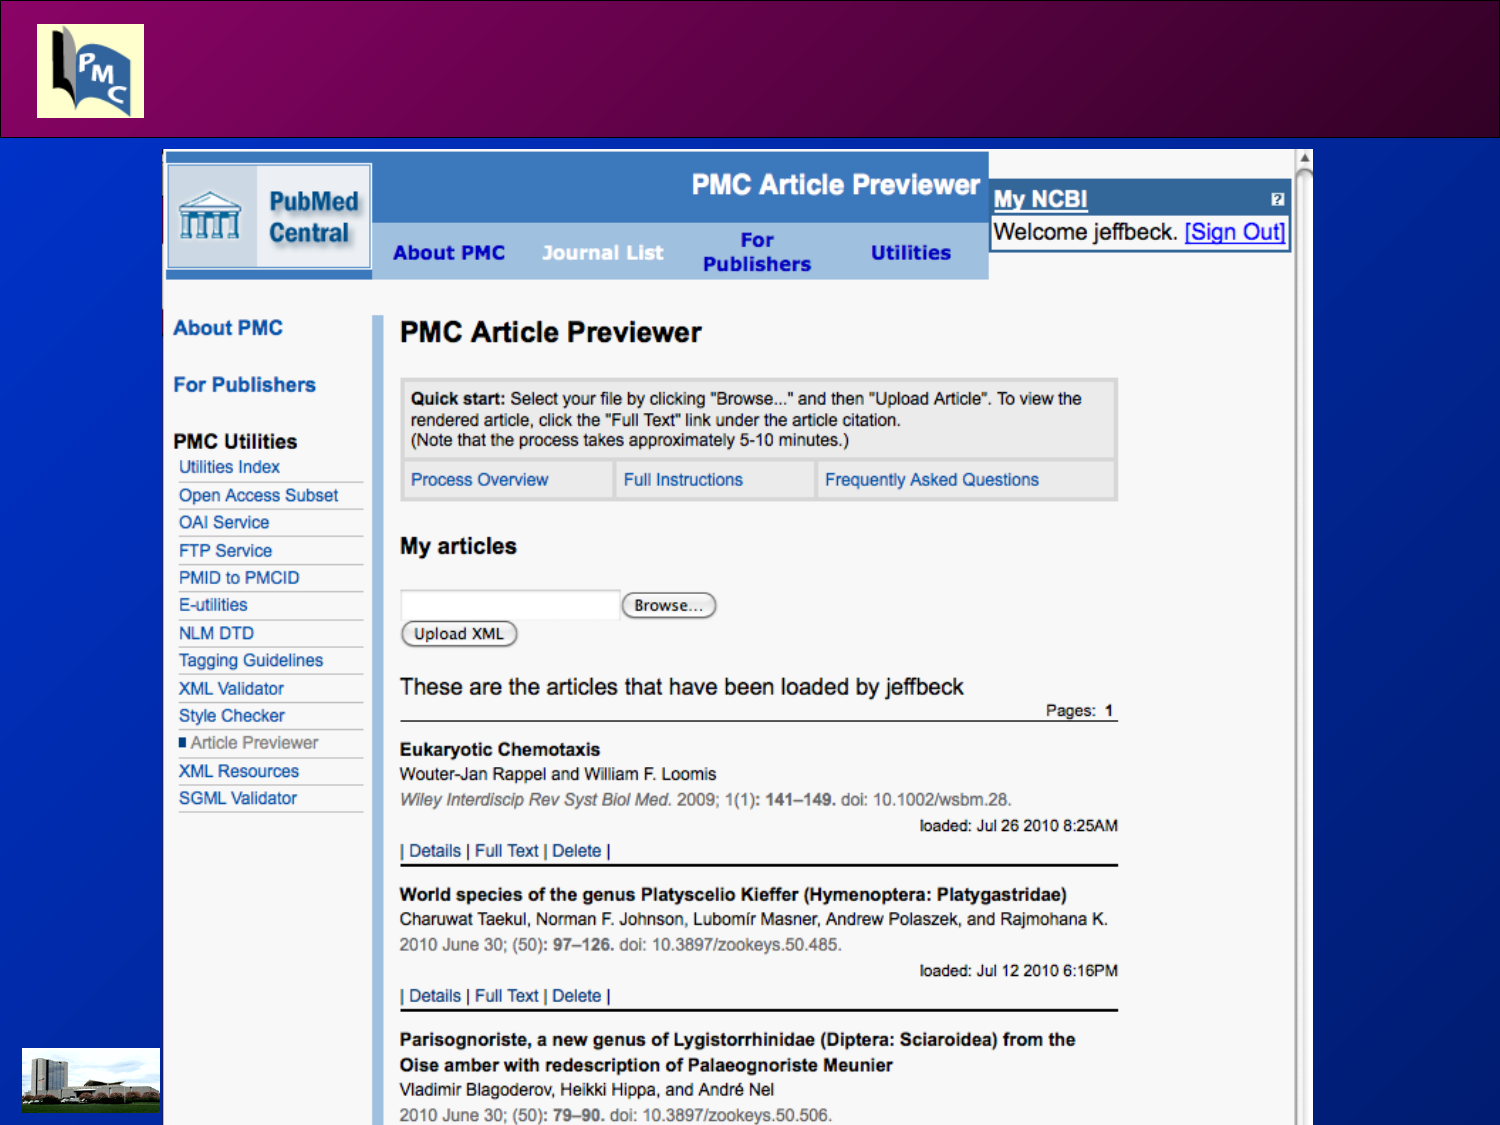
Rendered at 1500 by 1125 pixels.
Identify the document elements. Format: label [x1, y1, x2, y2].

picture [22, 1048, 160, 1113]
picture [162, 149, 1313, 1125]
